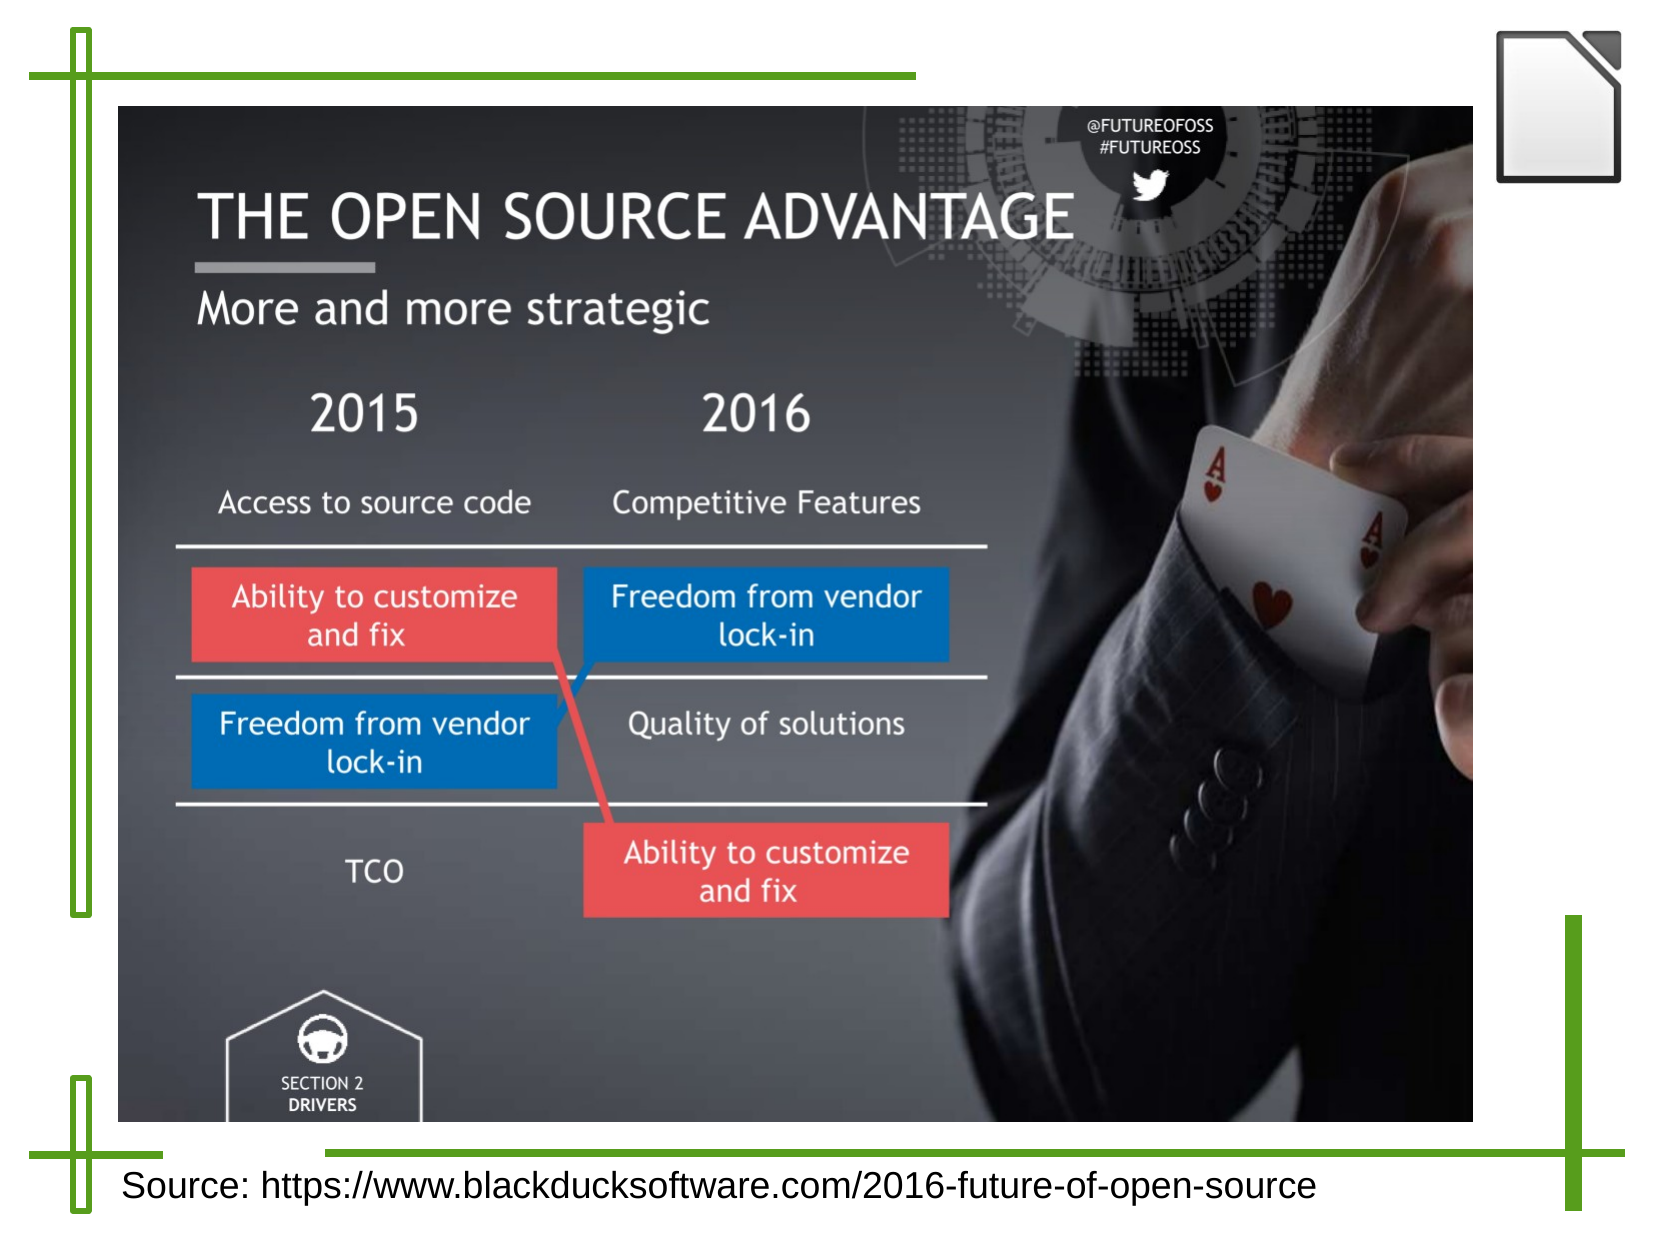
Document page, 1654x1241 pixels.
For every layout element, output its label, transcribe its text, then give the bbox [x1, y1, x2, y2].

picture [118, 106, 1473, 1123]
picture [1494, 29, 1624, 186]
text_box Source: https://www.blackducksoftware.com/2016-future-of-open-source [106, 1157, 1333, 1215]
